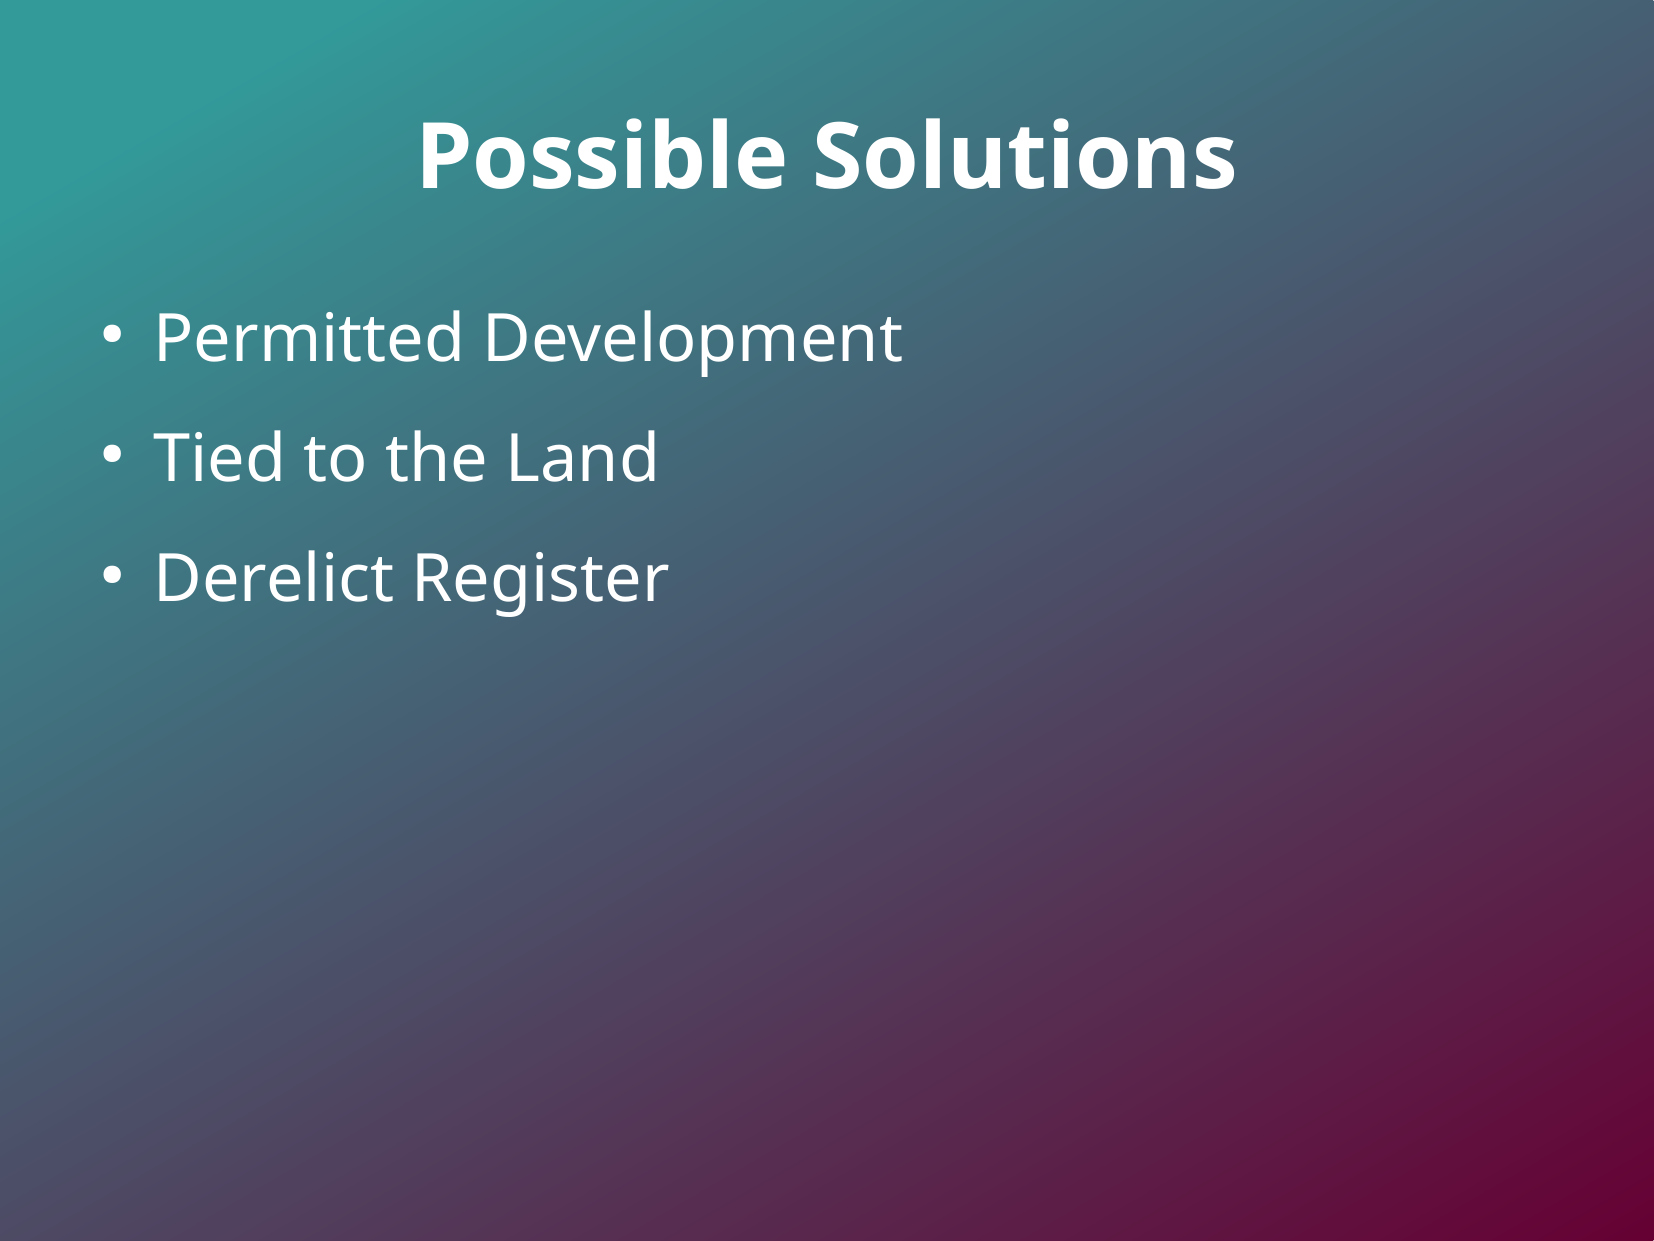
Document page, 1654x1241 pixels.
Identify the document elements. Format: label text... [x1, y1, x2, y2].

list Permitted Development Tied to the Land Derelict Register [82, 290, 1571, 1109]
title Possible Solutions [82, 49, 1571, 257]
